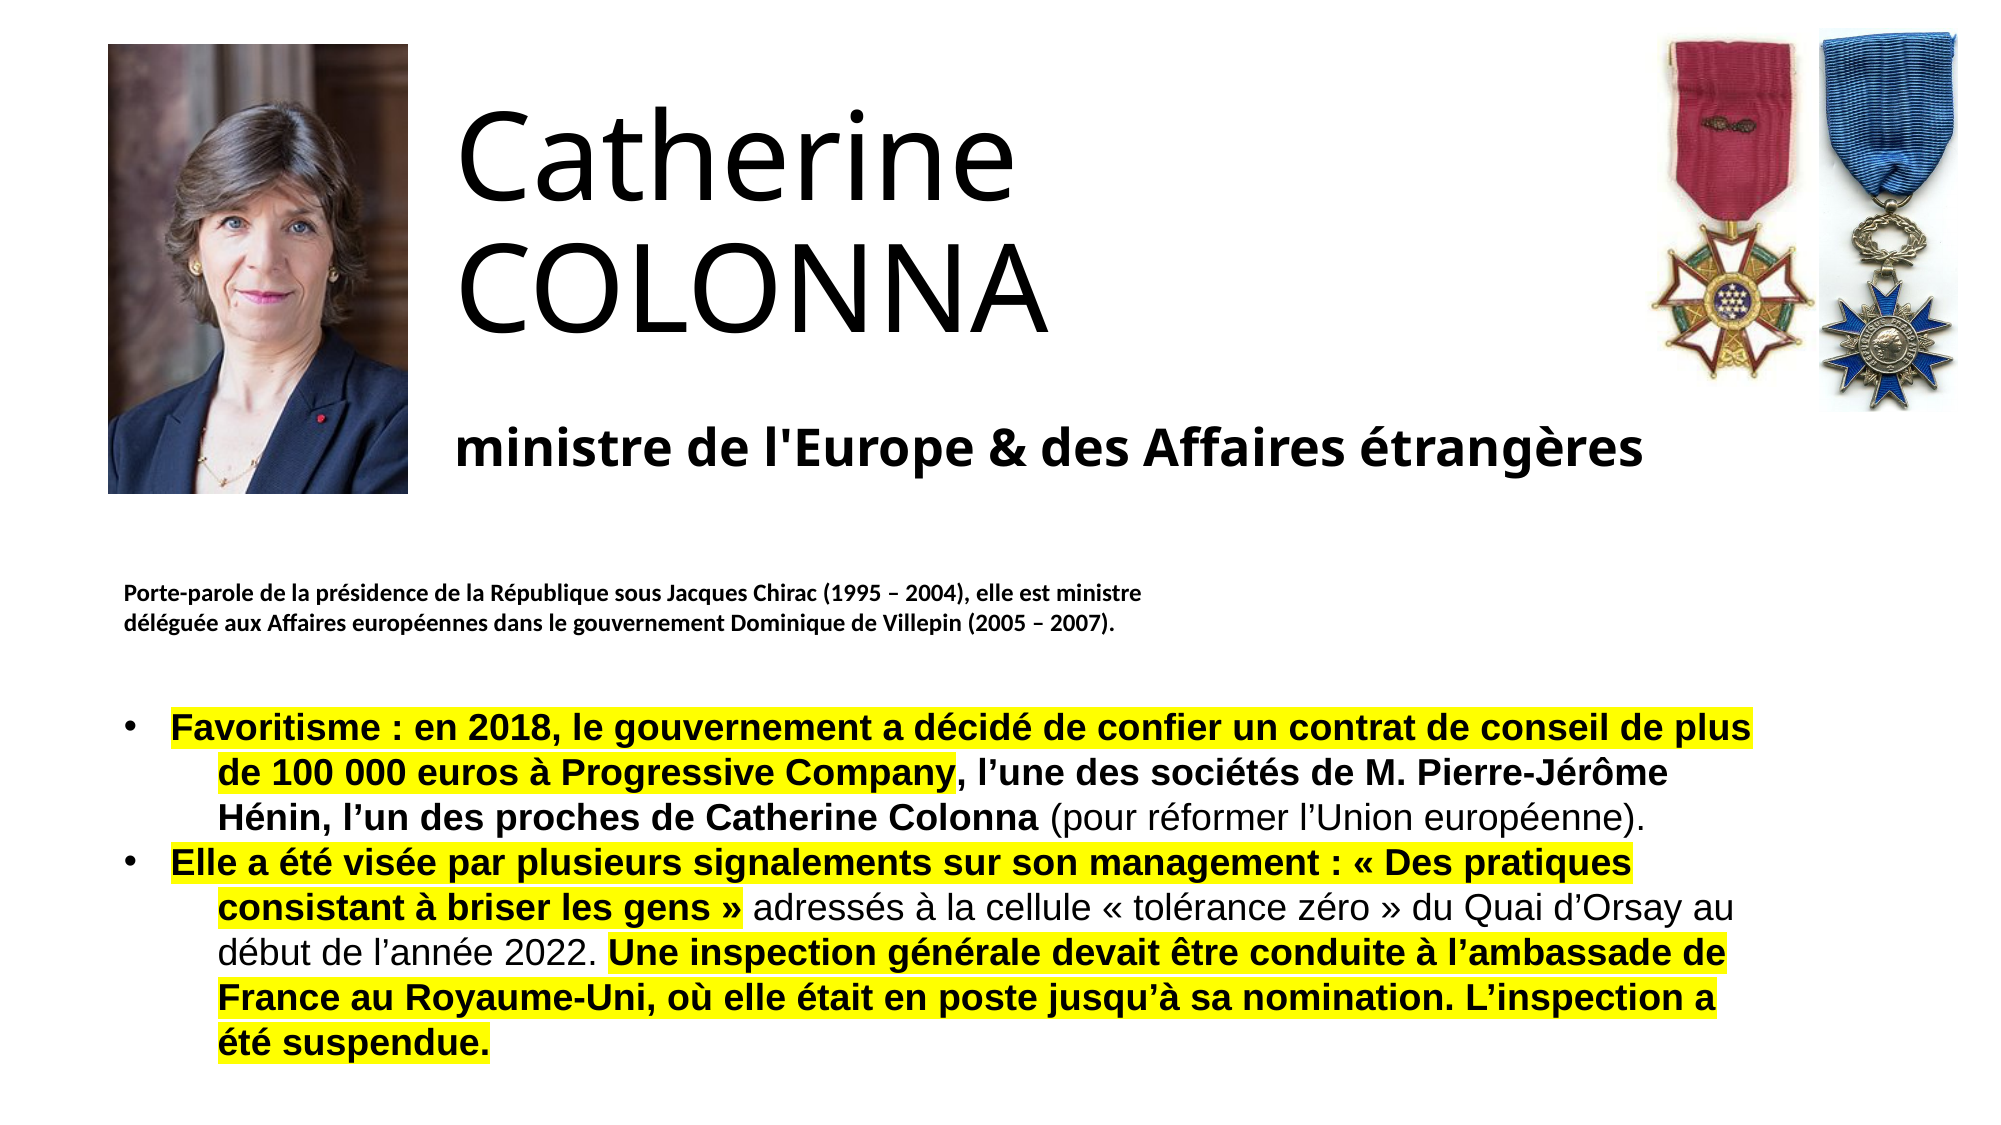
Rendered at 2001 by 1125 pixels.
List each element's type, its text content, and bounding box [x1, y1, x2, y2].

picture [108, 44, 408, 494]
title Catherine COLONNA [439, 86, 1465, 288]
picture [1645, 28, 1958, 412]
text_box Porte-parole de la présidence de la République sous Jacques Chirac (1995 – 2004), elle est ministre déléguée aux Affaires européennes dans le gouvernement Dominique de Villepin (2005 – 2007). [108, 569, 1160, 645]
text_box Favoritisme : en 2018, le gouvernement a décidé de confier un contrat de conseil de plus de 100 000 euros à Progressive Company, l’une des sociétés de M. Pierre-Jérôme Hénin, l’un des proches de Catherine Colonna (pour réformer l’Union européenne). Elle a été visée par plusieurs signalements sur son management : « Des pratiques consistant à briser les gens » adressés à la cellule « tolérance zéro » du Quai d’Orsay au début de l’année 2022. Une inspection générale devait être conduite à l’ambassade de France au Royaume-Uni, où elle était en poste jusqu’à sa nomination. L’inspection a été suspendue. [108, 695, 1795, 1075]
text_box ministre de l'Europe & des Affaires étrangères [439, 288, 1667, 622]
